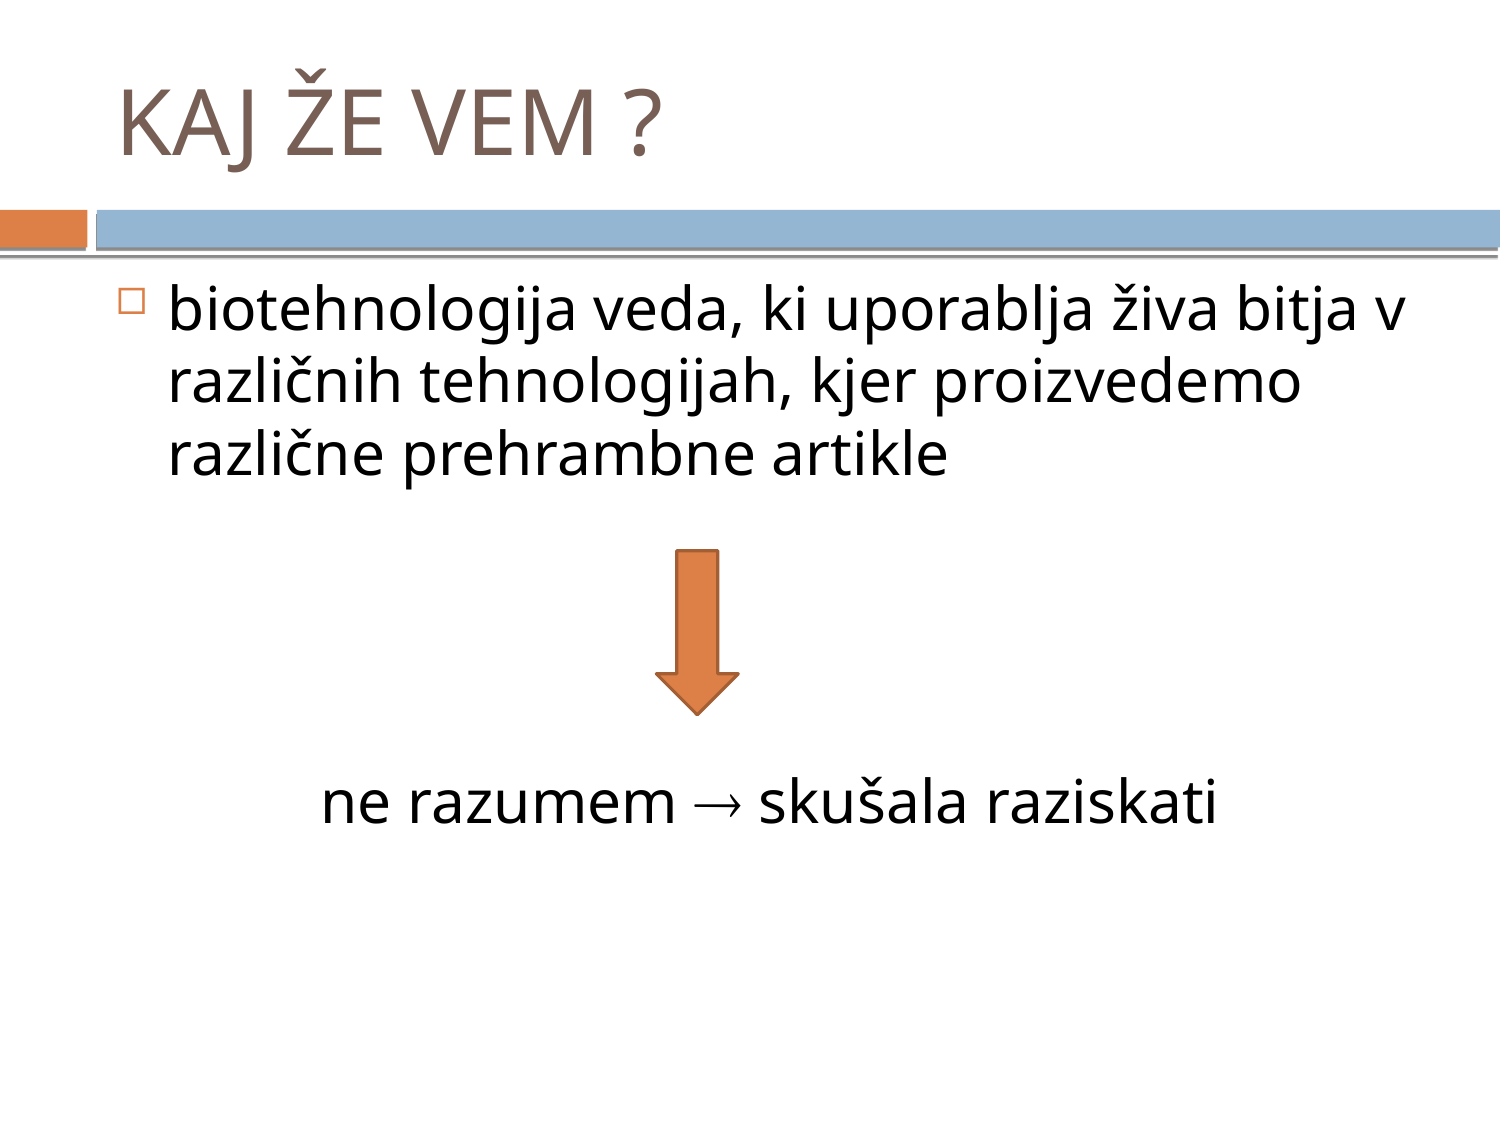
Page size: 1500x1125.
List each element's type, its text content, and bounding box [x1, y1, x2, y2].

list biotehnologija veda, ki uporablja živa bitja v različnih tehnologijah, kjer proizvedemo različne prehrambne artikle ne razumem  skušala raziskati [100, 262, 1438, 1000]
title KAJ ŽE VEM ? [100, 37, 1438, 200]
text_box [656, 550, 739, 715]
